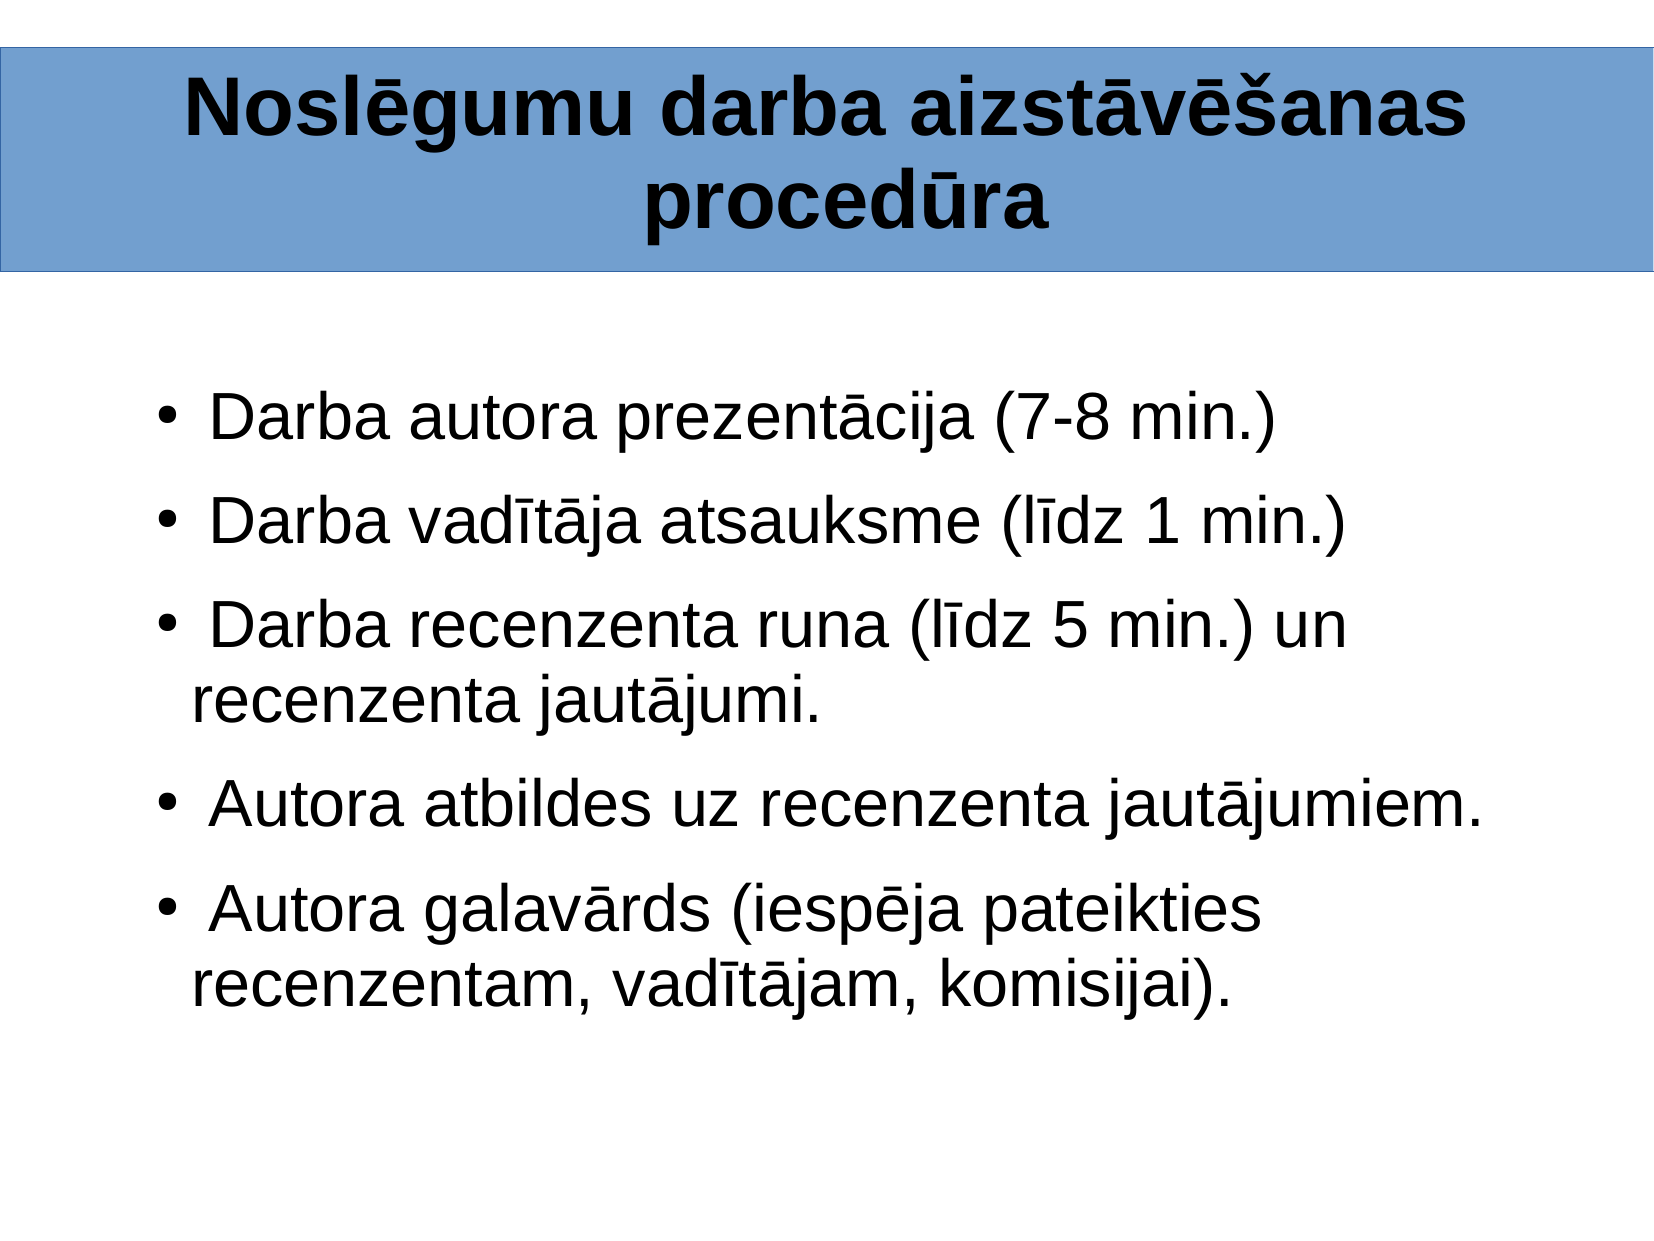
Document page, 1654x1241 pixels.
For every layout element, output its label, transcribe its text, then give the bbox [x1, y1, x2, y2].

list Darba autora prezentācija (7-8 min.) Darba vadītāja atsauksme (līdz 1 min.) Darba recenzenta runa (līdz 5 min.) un recenzenta jautājumi. Autora atbildes uz recenzenta jautājumiem. Autora galavārds (iespēja pateikties recenzentam, vadītājam, komisijai). [82, 378, 1619, 1099]
title Noslēgumu darba aizstāvēšanas procedūra [82, 49, 1571, 257]
text_box [0, 47, 1654, 272]
